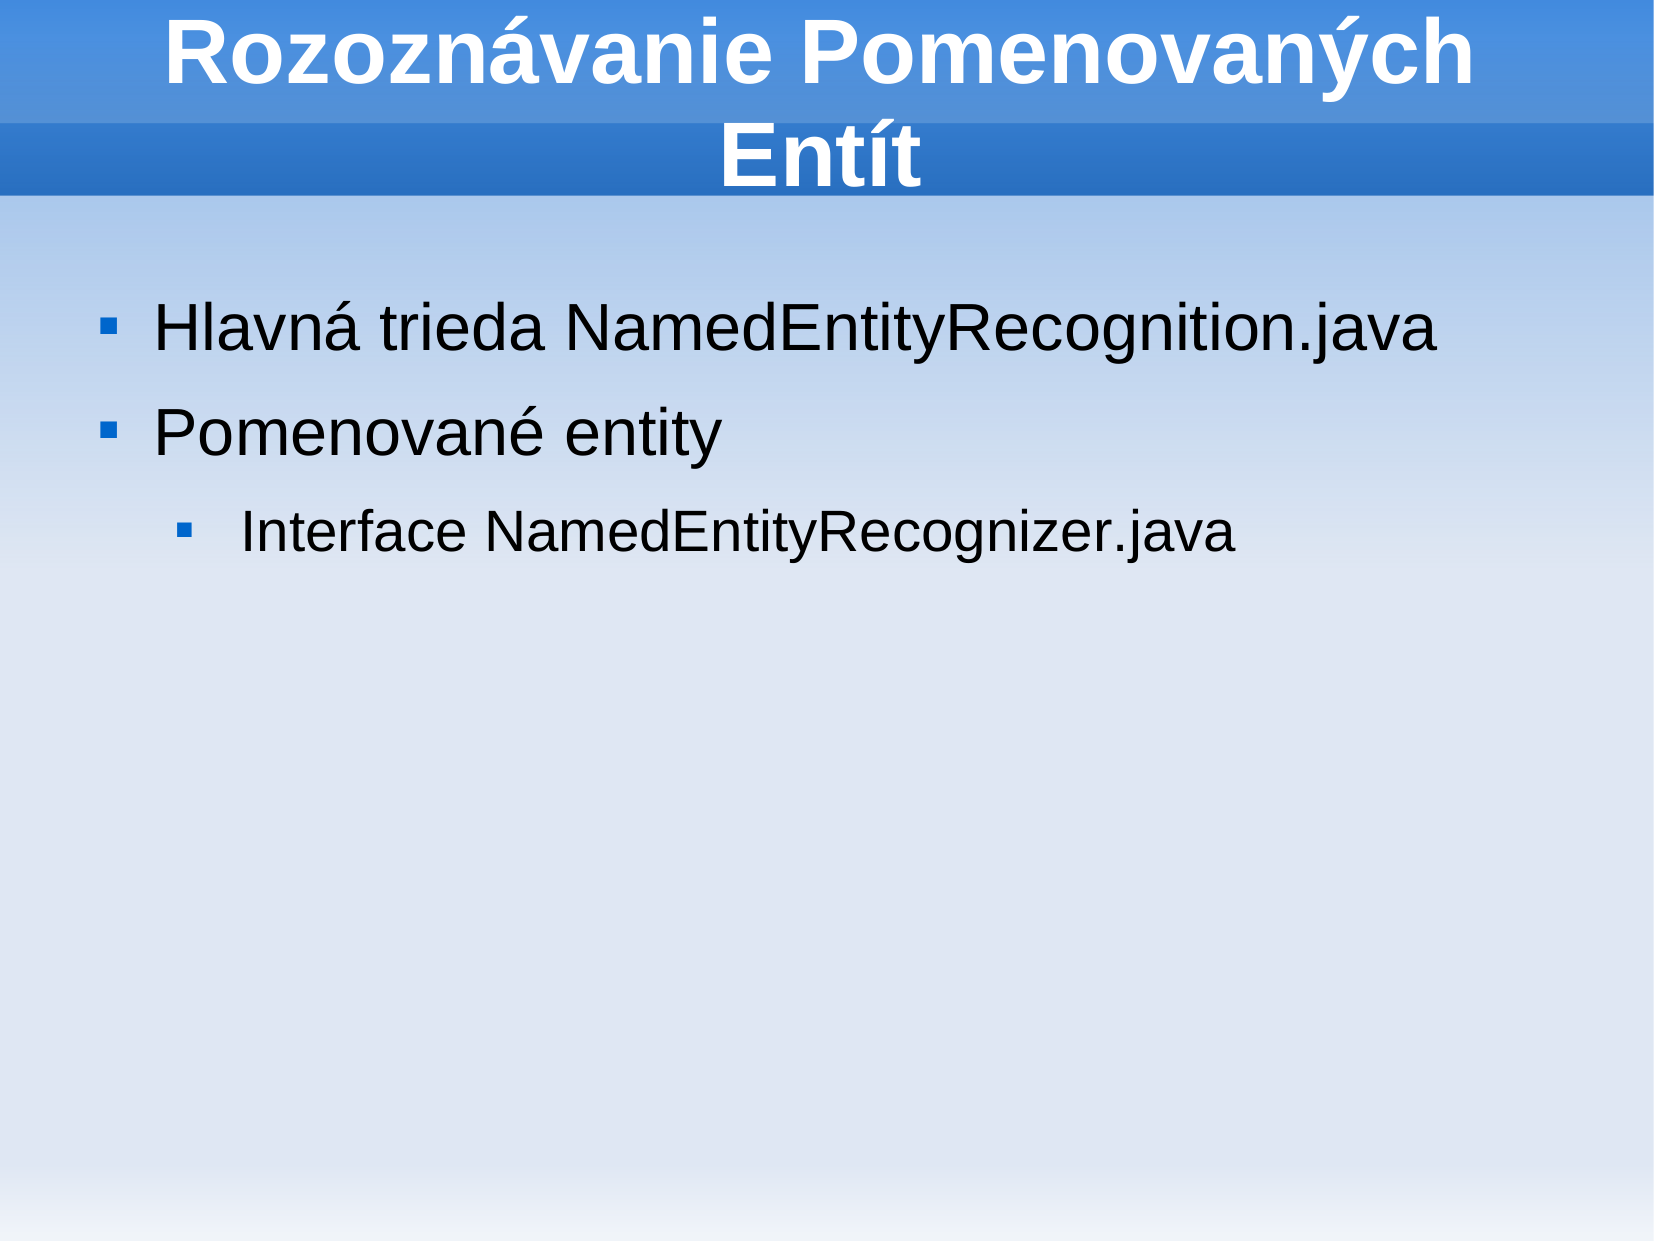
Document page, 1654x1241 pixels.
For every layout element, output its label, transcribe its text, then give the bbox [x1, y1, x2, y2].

list Hlavná trieda NamedEntityRecognition.java Pomenované entity Interface NamedEntityRecognizer.java [82, 290, 1571, 1109]
picture [0, 0, 1654, 1241]
title Rozoznávanie Pomenovaných Entít [76, 0, 1565, 208]
